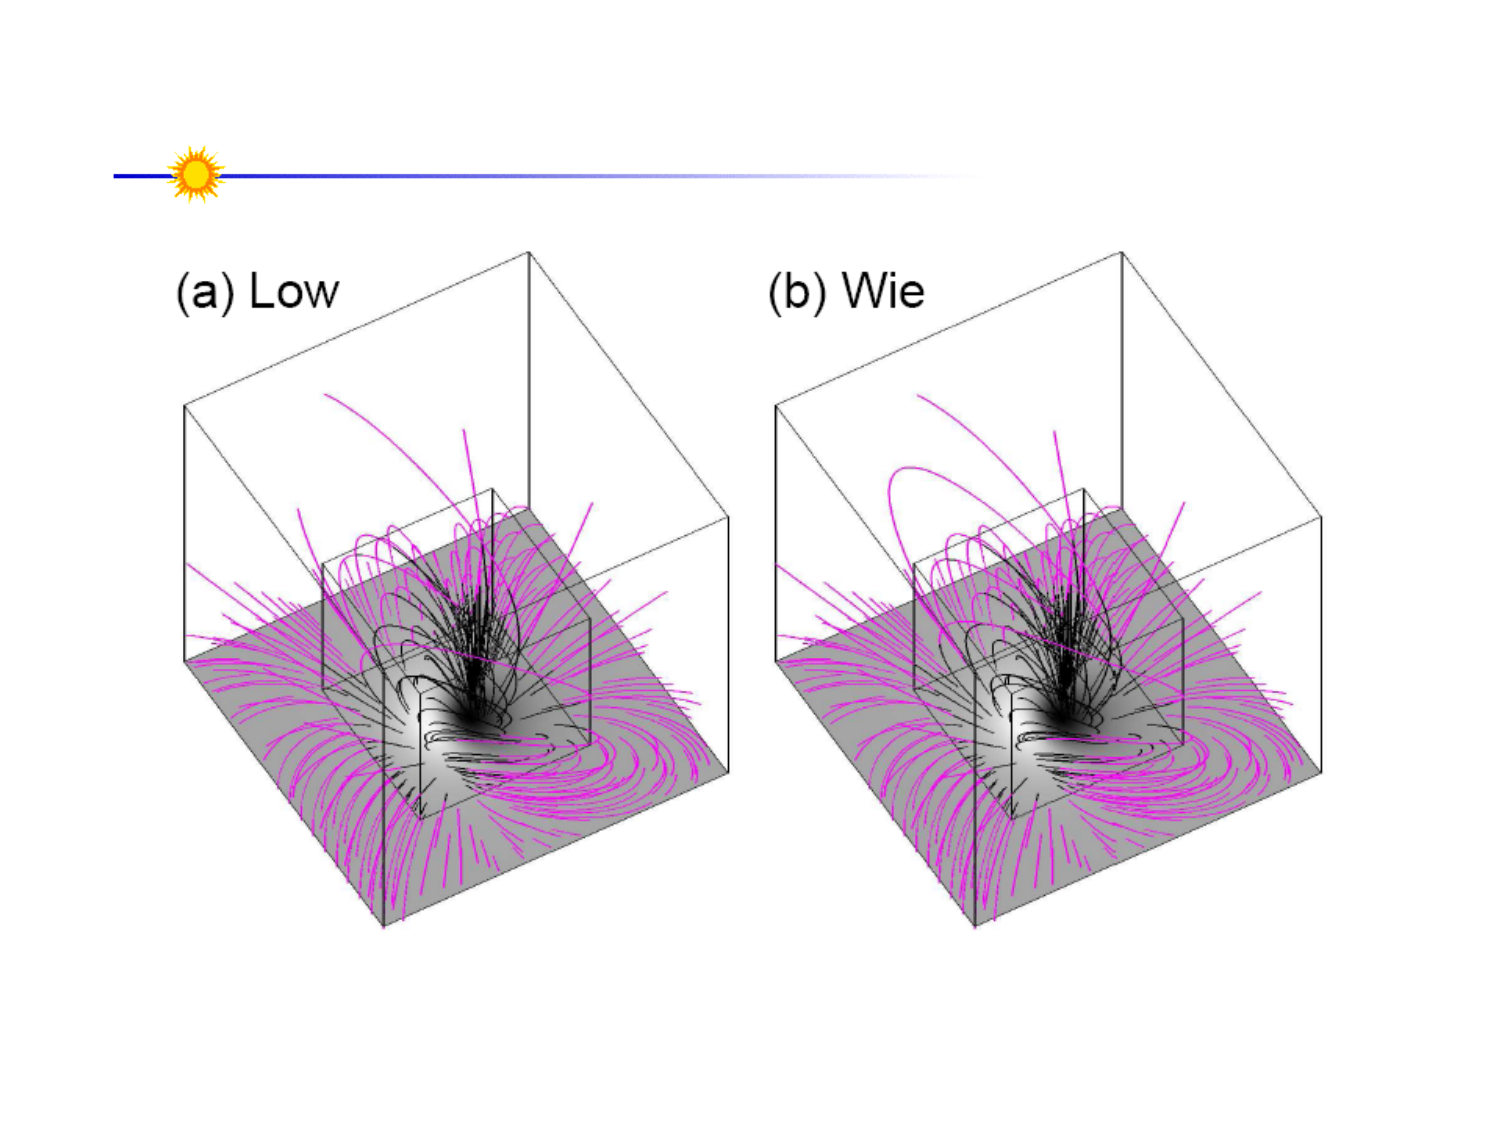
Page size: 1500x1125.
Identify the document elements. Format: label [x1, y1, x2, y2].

picture [146, 233, 1335, 945]
picture [112, 144, 991, 209]
